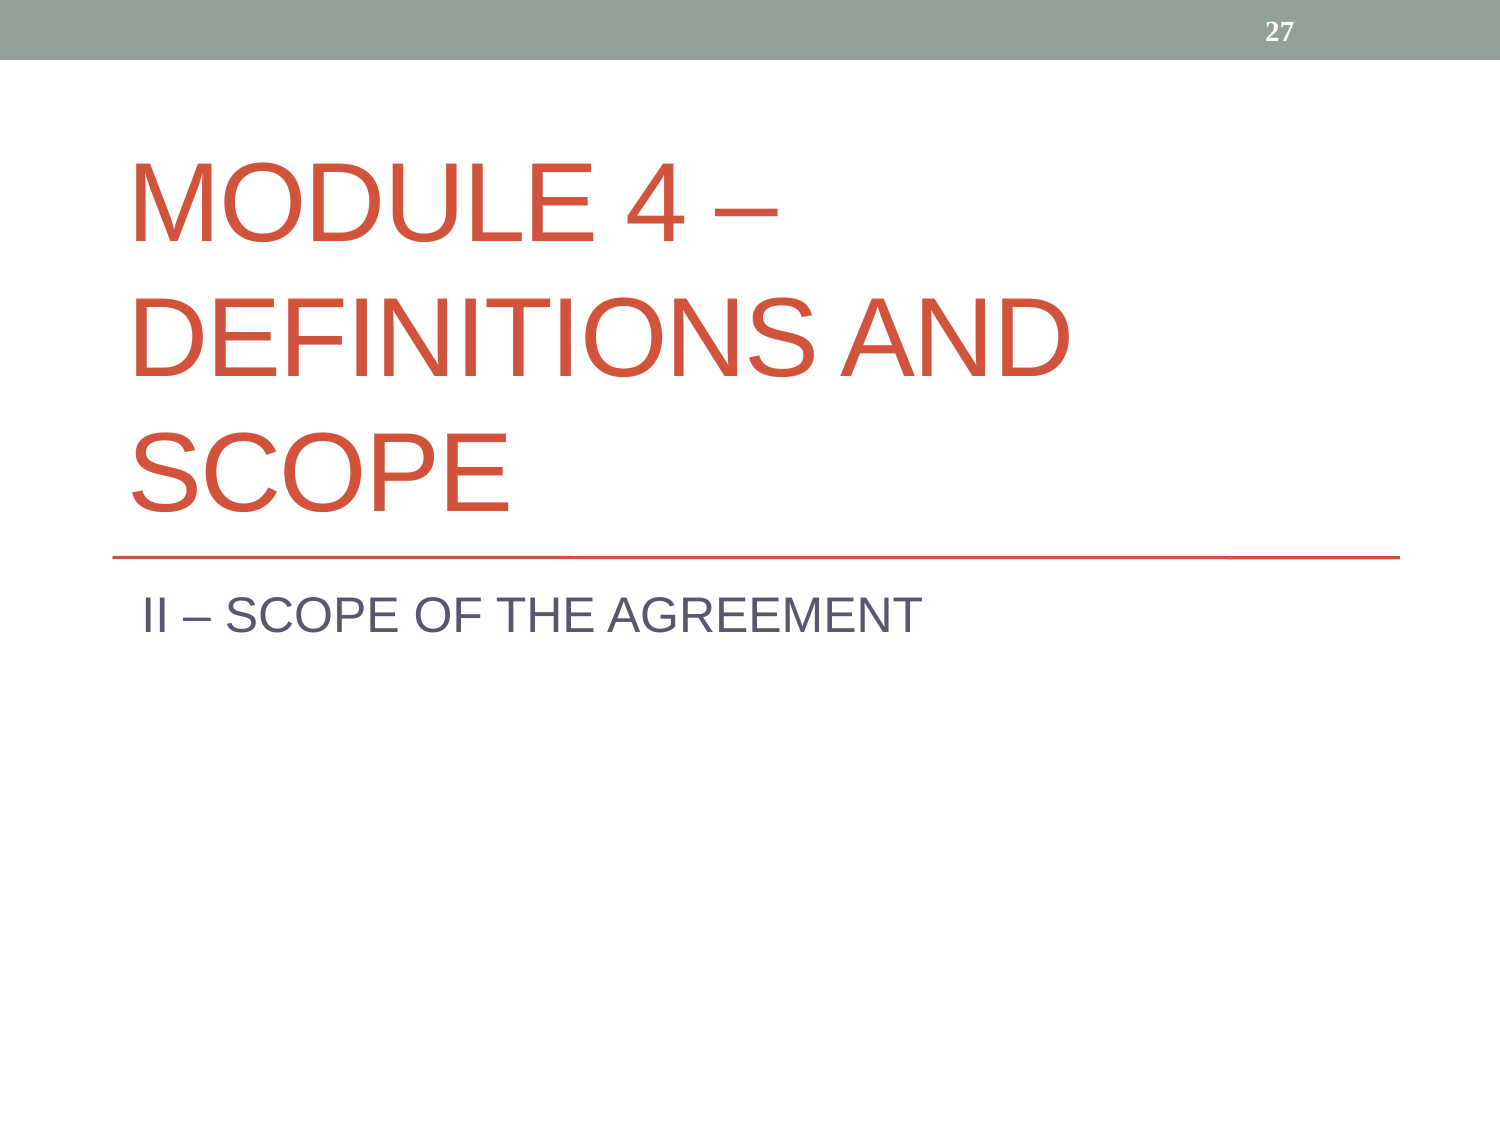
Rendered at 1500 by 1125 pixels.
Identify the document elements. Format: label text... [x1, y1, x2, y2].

subtitle II – SCOPE OF THE AGREEMENT [112, 575, 1163, 863]
slide_number <編號> [1250, 3, 1425, 57]
title MODULE 4 – Definitions and Scope [112, 224, 1400, 542]
